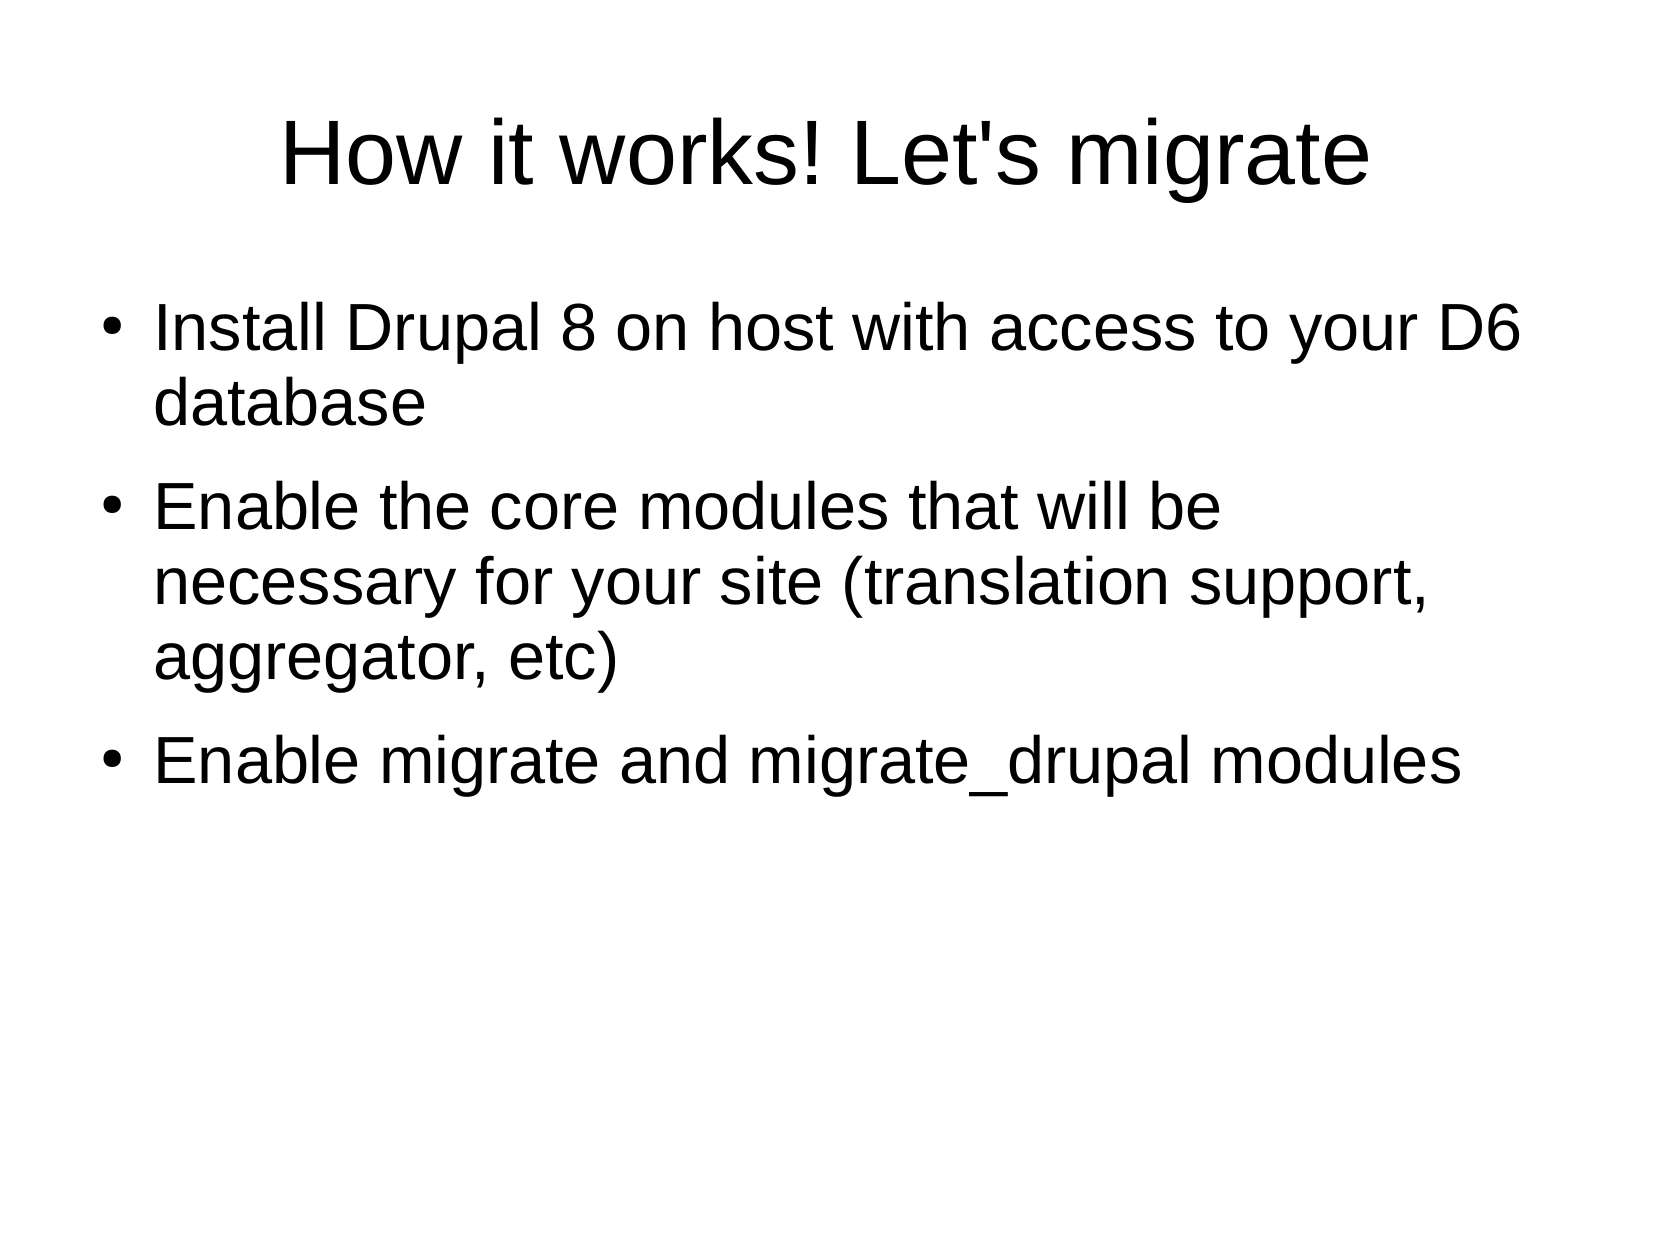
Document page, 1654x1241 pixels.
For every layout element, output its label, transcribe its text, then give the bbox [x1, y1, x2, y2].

title How it works! Let's migrate [82, 49, 1571, 257]
list Install Drupal 8 on host with access to your D6 database Enable the core modules that will be necessary for your site (translation support, aggregator, etc) Enable migrate and migrate_drupal modules [82, 290, 1538, 1010]
